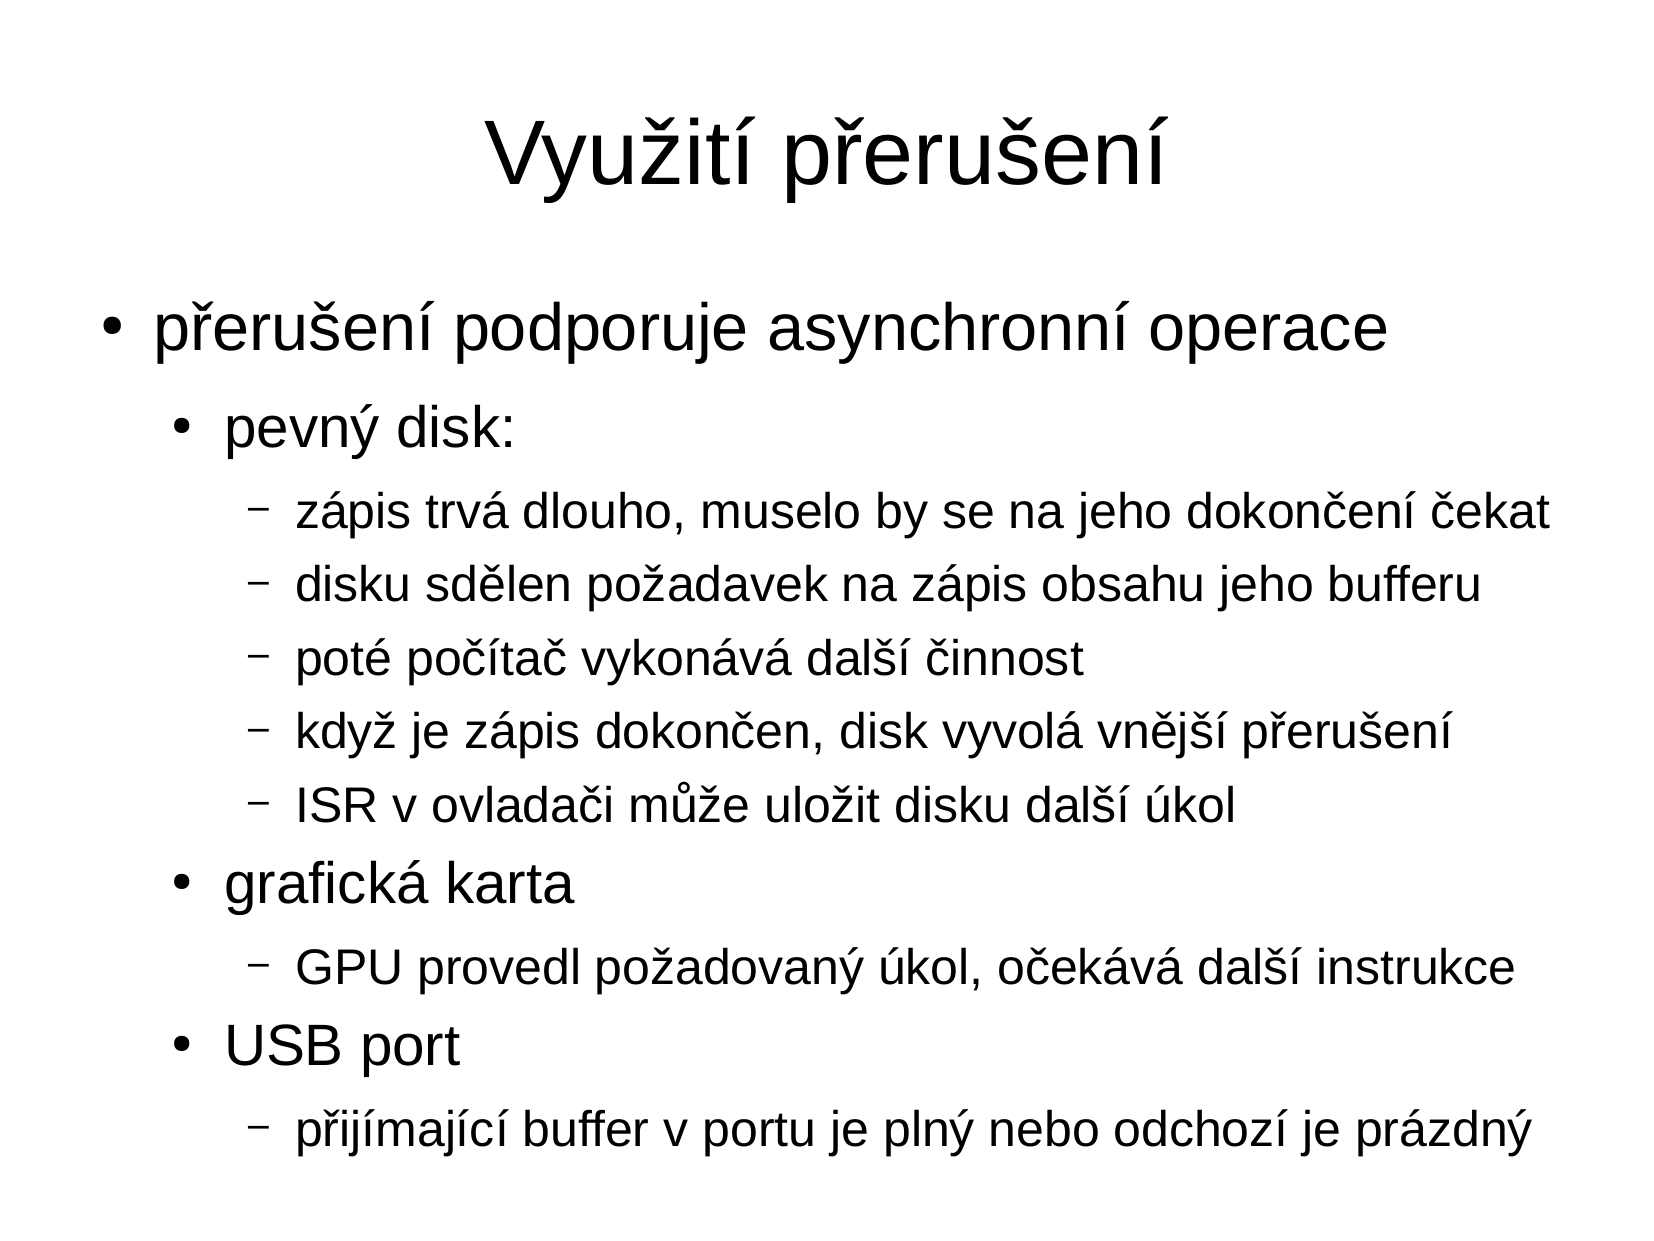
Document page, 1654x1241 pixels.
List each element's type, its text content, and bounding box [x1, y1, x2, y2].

list přerušení podporuje asynchronní operace pevný disk: zápis trvá dlouho, muselo by se na jeho dokončení čekat disku sdělen požadavek na zápis obsahu jeho bufferu poté počítač vykonává další činnost když je zápis dokončen, disk vyvolá vnější přerušení ISR v ovladači může uložit disku další úkol grafická karta GPU provedl požadovaný úkol, očekává další instrukce USB port přijímající buffer v portu je plný nebo odchozí je prázdný [82, 290, 1571, 1157]
title Využití přerušení [82, 56, 1571, 250]
